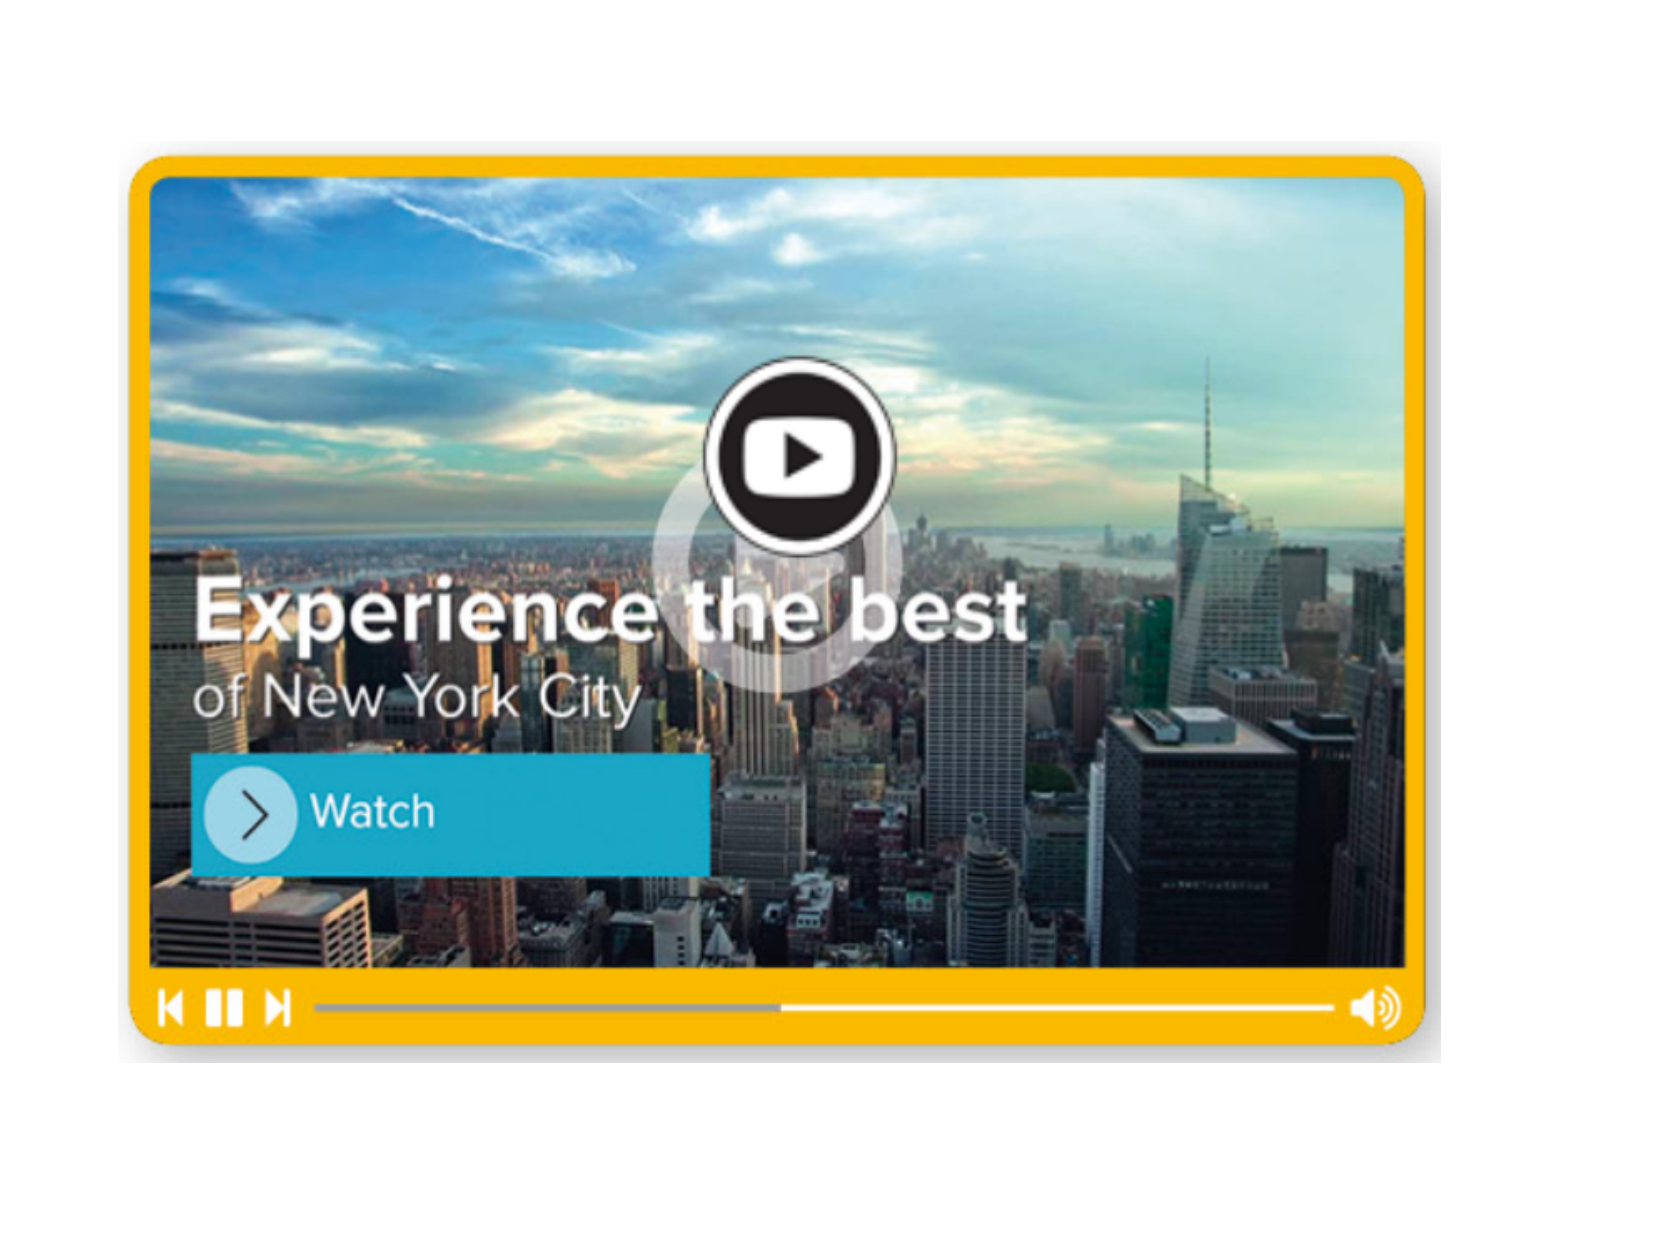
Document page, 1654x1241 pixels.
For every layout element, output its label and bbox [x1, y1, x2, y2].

picture [118, 141, 1441, 1063]
